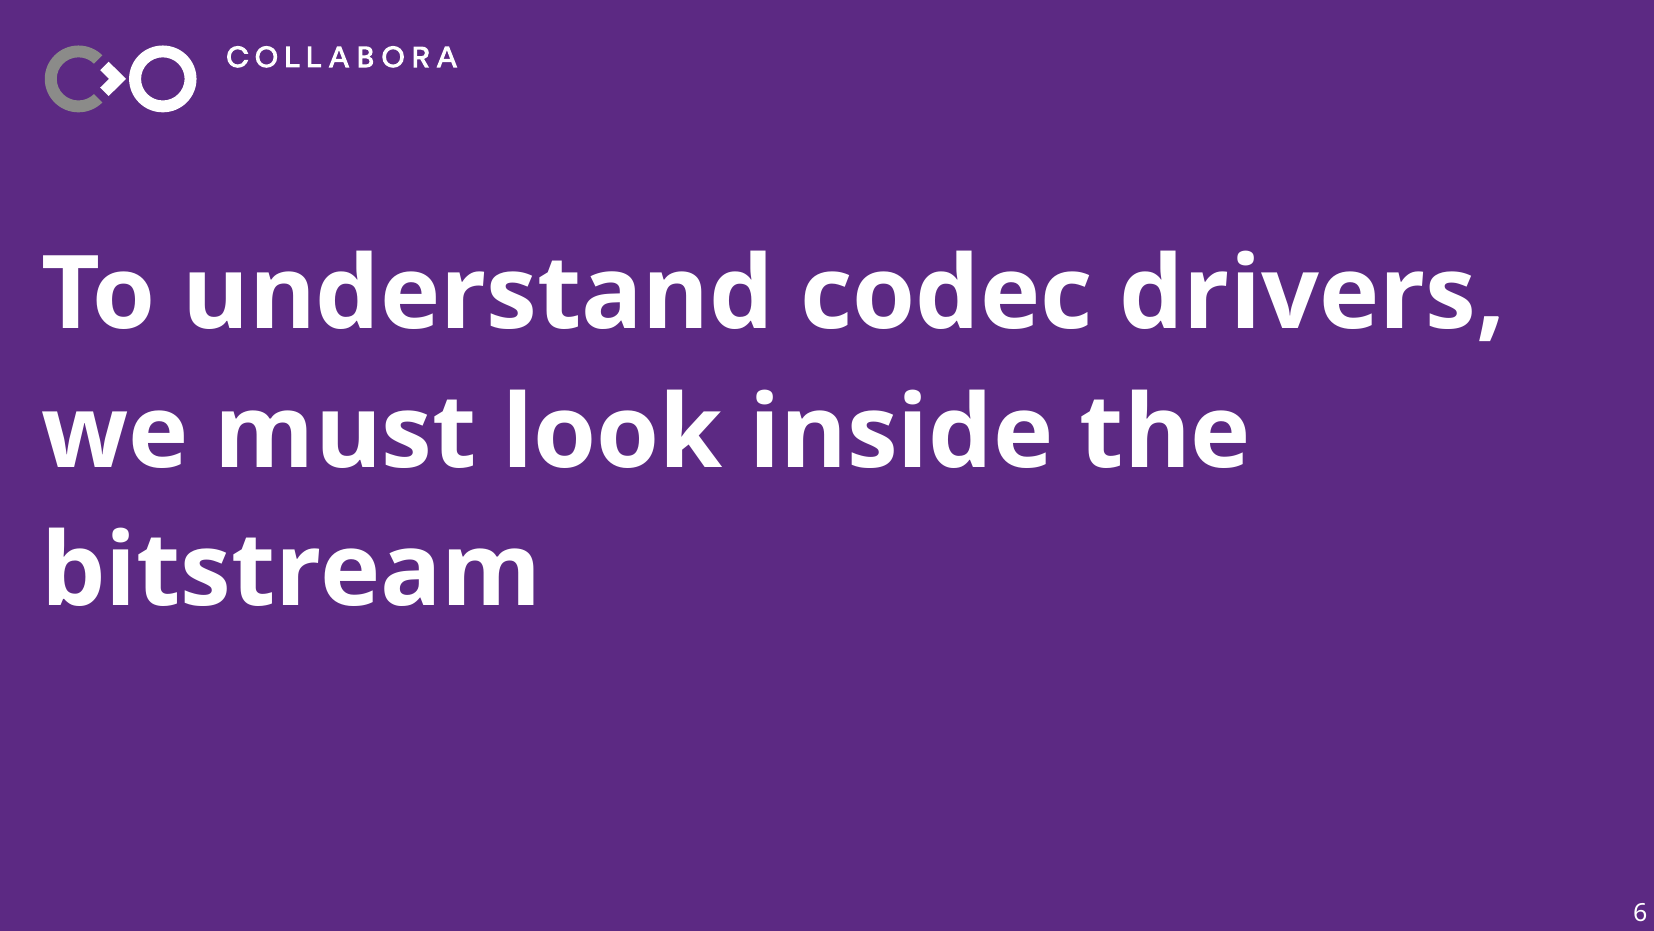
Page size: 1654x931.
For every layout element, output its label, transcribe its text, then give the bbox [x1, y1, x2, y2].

title To understand codec drivers, we must look inside the bitstream [41, 249, 1530, 607]
